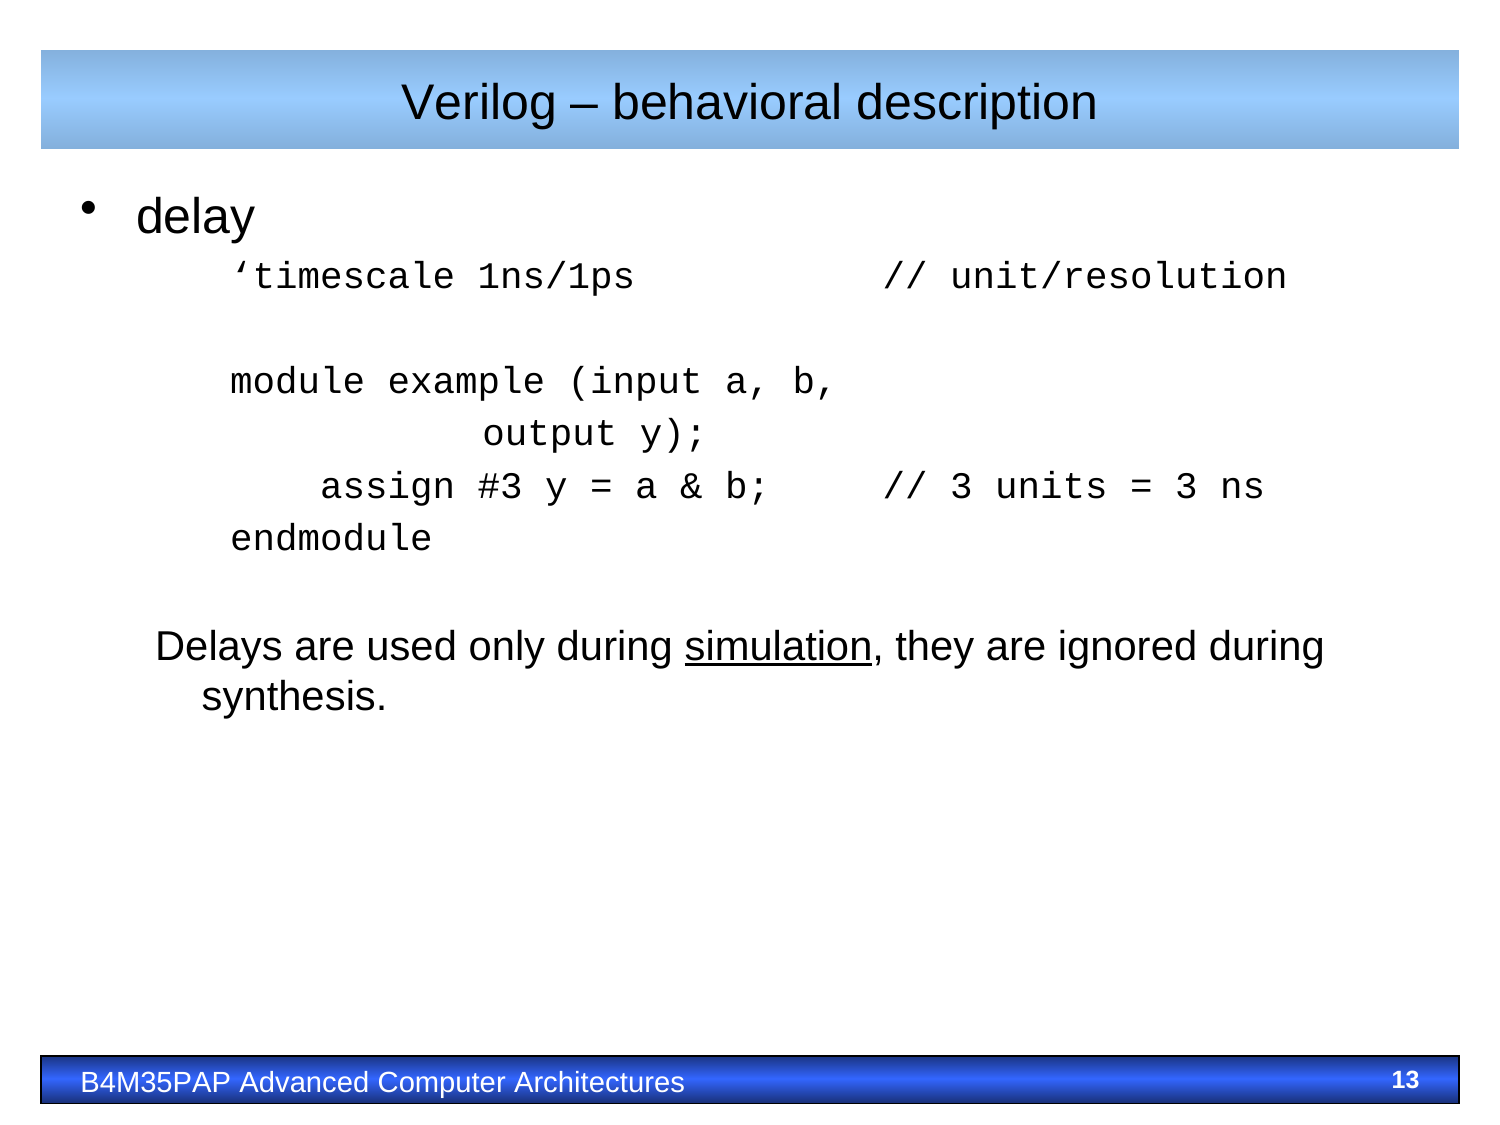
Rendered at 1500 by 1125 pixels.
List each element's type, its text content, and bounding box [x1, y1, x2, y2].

title Verilog – behavioral description [41, 50, 1459, 149]
list delay ‘timescale 1ns/1ps // unit/resolution module example (input a, b, output y); assign #3 y = a & b; // 3 units = 3 ns endmodule Delays are used only during simulation, they are ignored during synthesis. [64, 175, 1500, 1003]
